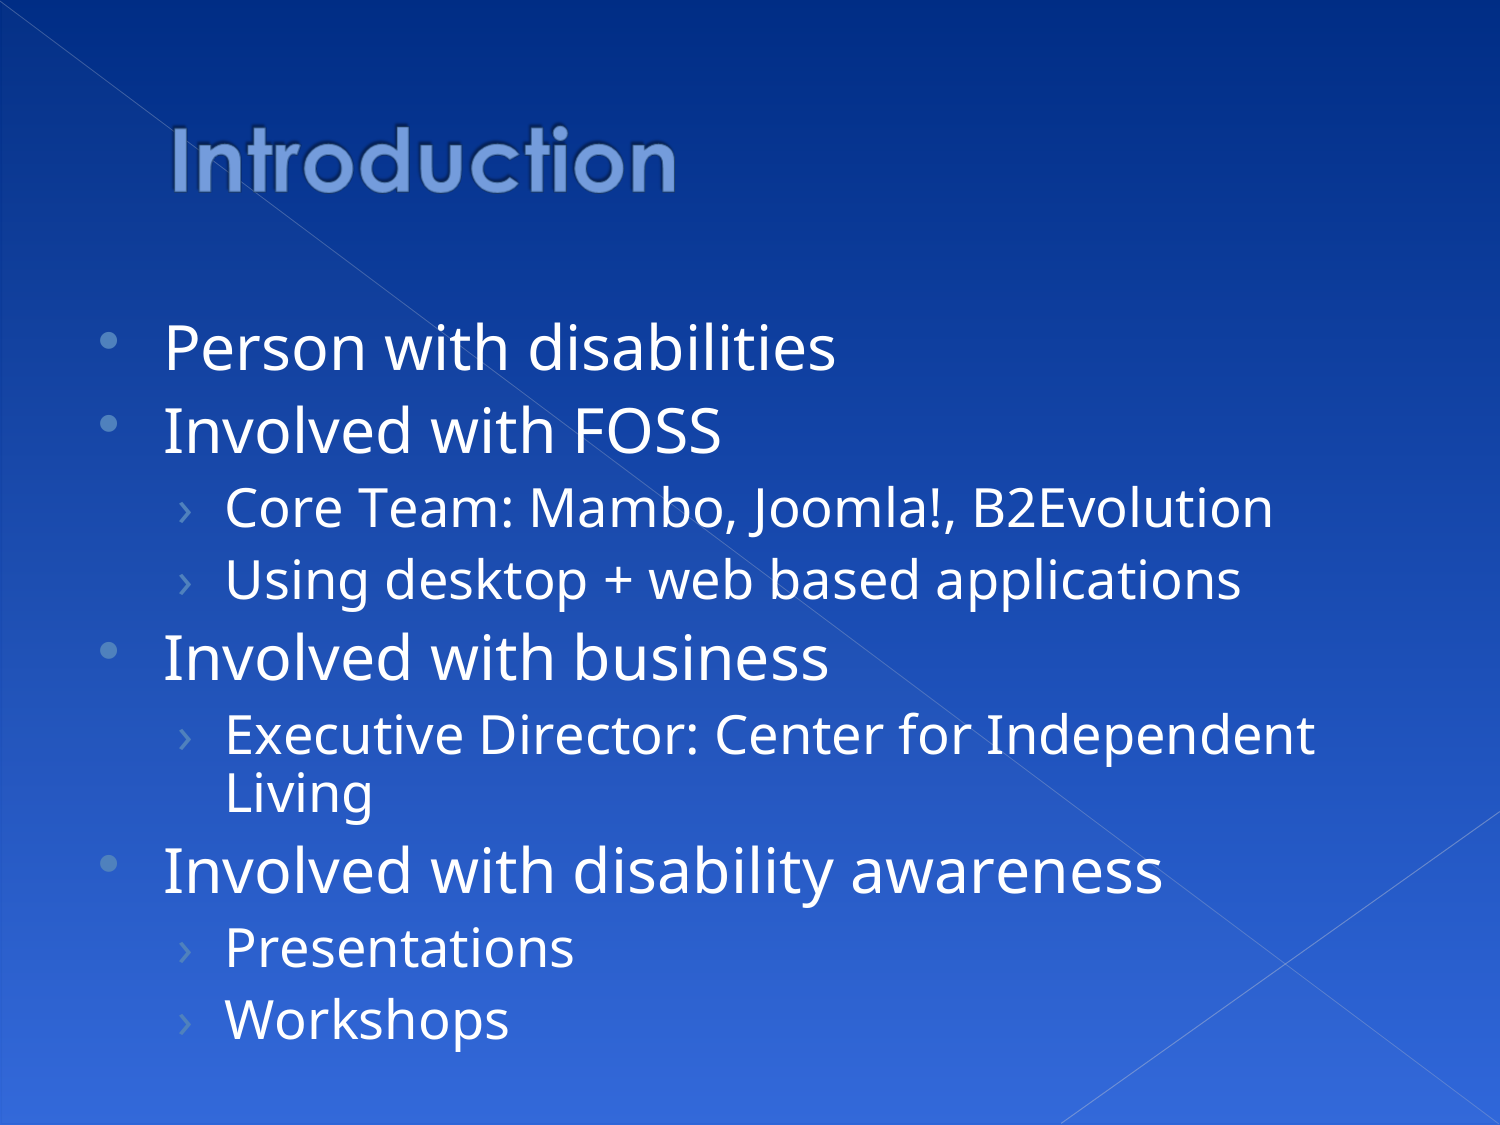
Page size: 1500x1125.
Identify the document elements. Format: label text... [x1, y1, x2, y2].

list Person with disabilities Involved with FOSS Core Team: Mambo, Joomla!, B2Evolution Using desktop + web based applications Involved with business Executive Director: Center for Independent Living Involved with disability awareness Presentations Workshops [75, 308, 1426, 1060]
text_box [73, 42, 1427, 275]
